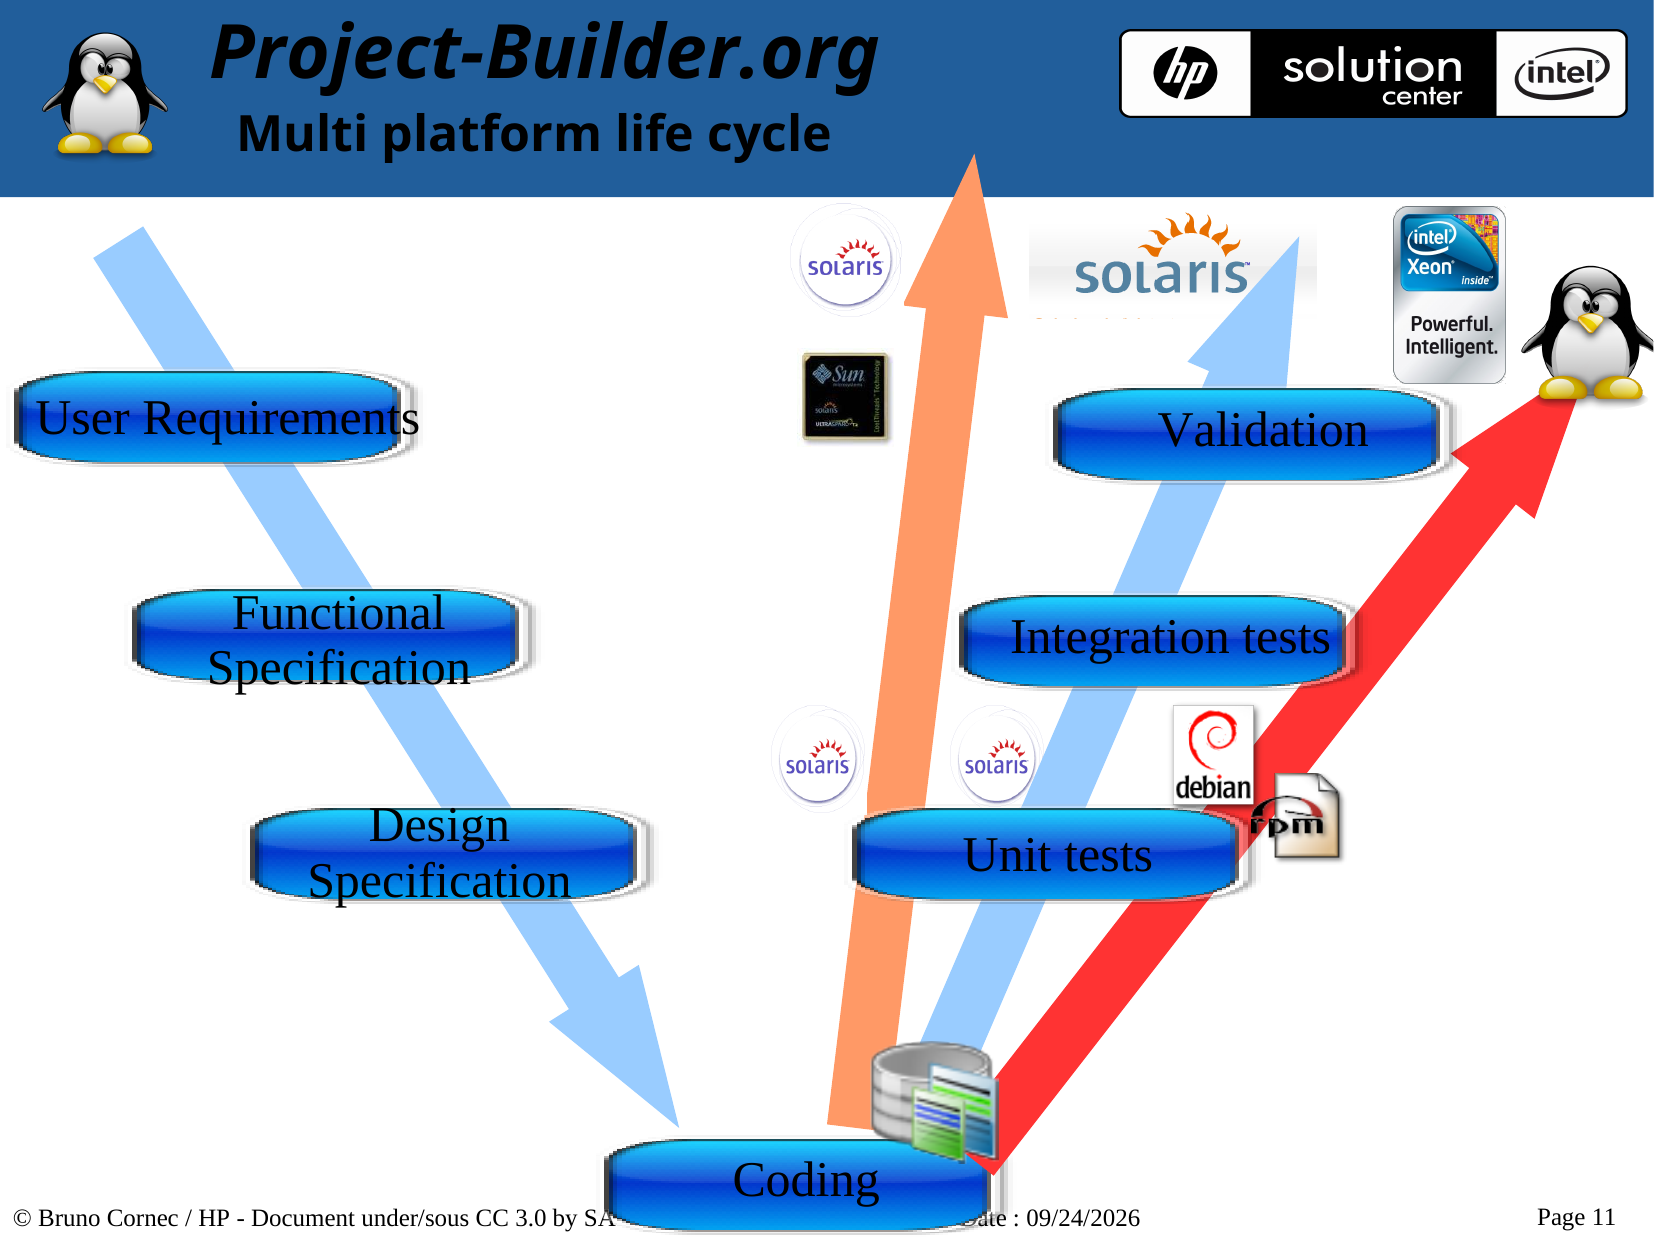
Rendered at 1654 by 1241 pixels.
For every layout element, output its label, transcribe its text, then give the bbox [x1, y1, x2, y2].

title Multi platform life cycle [236, 53, 1317, 215]
picture [951, 590, 1377, 696]
text_box Coding [732, 1151, 881, 1241]
picture [1119, 29, 1628, 118]
picture [1521, 262, 1654, 414]
picture [797, 348, 894, 447]
picture [124, 584, 206, 690]
text_box User Requirements [35, 389, 422, 446]
text_box Validation [1157, 401, 1405, 513]
picture [42, 29, 168, 167]
picture [472, 584, 550, 690]
text_box Integration tests [1009, 608, 1333, 720]
picture [1029, 215, 1317, 319]
text_box Functional Specification [206, 584, 472, 696]
picture [573, 803, 668, 908]
picture [767, 696, 1347, 908]
picture [6, 366, 432, 471]
picture [242, 803, 307, 908]
text_box Unit tests [962, 827, 1240, 938]
picture [785, 200, 904, 319]
picture [1045, 206, 1506, 489]
text_box Design Specification [307, 797, 573, 909]
picture [596, 1041, 1022, 1239]
